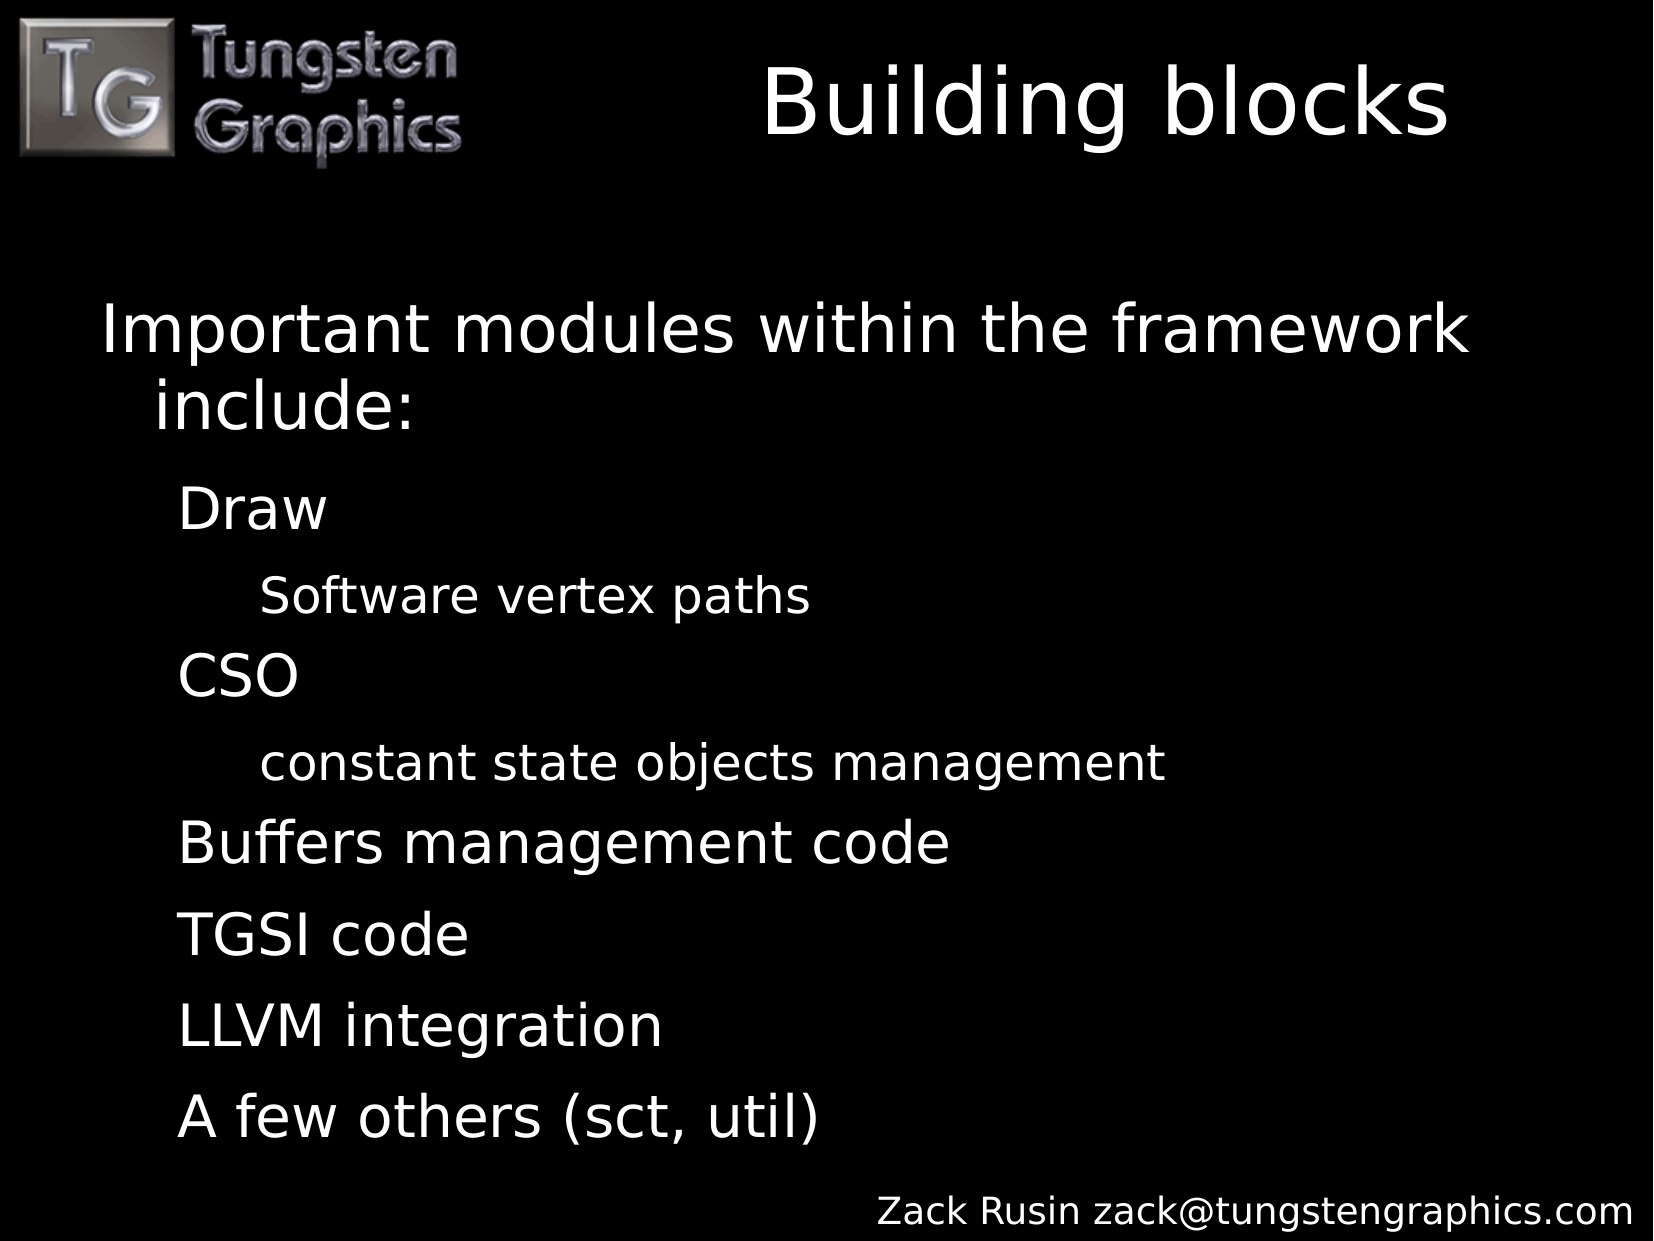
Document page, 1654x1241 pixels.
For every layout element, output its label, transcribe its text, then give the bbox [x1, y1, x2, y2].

list Important modules within the framework include: Draw Software vertex paths CSO constant state objects management Buffers management code TGSI code LLVM integration A few others (sct, util) [82, 290, 1571, 1152]
title Building blocks [600, 17, 1613, 188]
text_box Zack Rusin zack@tungstengraphics.com [787, 1182, 1651, 1241]
picture [0, 0, 555, 188]
